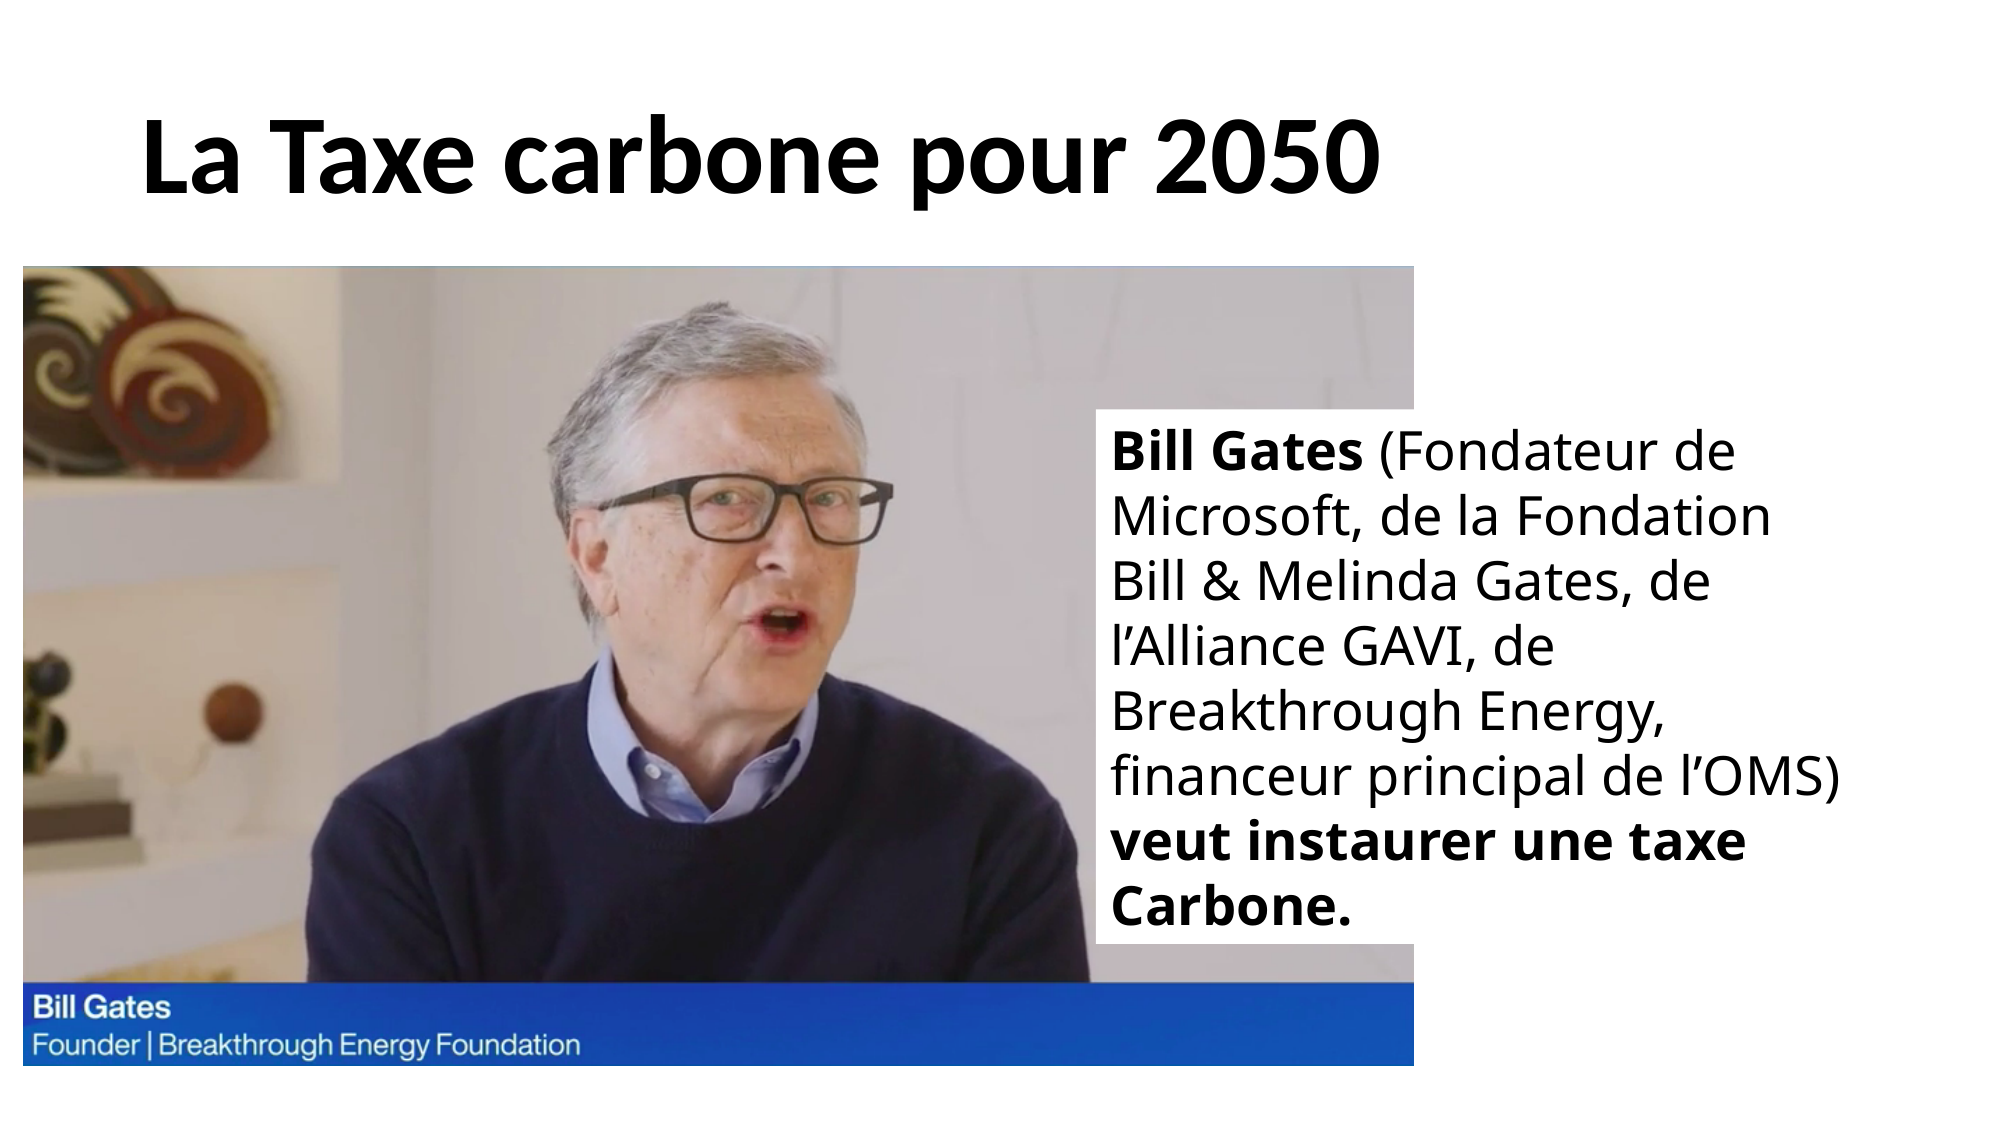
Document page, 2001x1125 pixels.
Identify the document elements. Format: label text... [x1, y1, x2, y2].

title La Taxe carbone pour 2050 [126, 89, 1948, 307]
picture [23, 266, 1414, 1066]
text_box Bill Gates (Fondateur de Microsoft, de la Fondation Bill & Melinda Gates, de l’Alliance GAVI, de Breakthrough Energy, financeur principal de l’OMS) veut instaurer une taxe Carbone. [1095, 409, 1864, 944]
